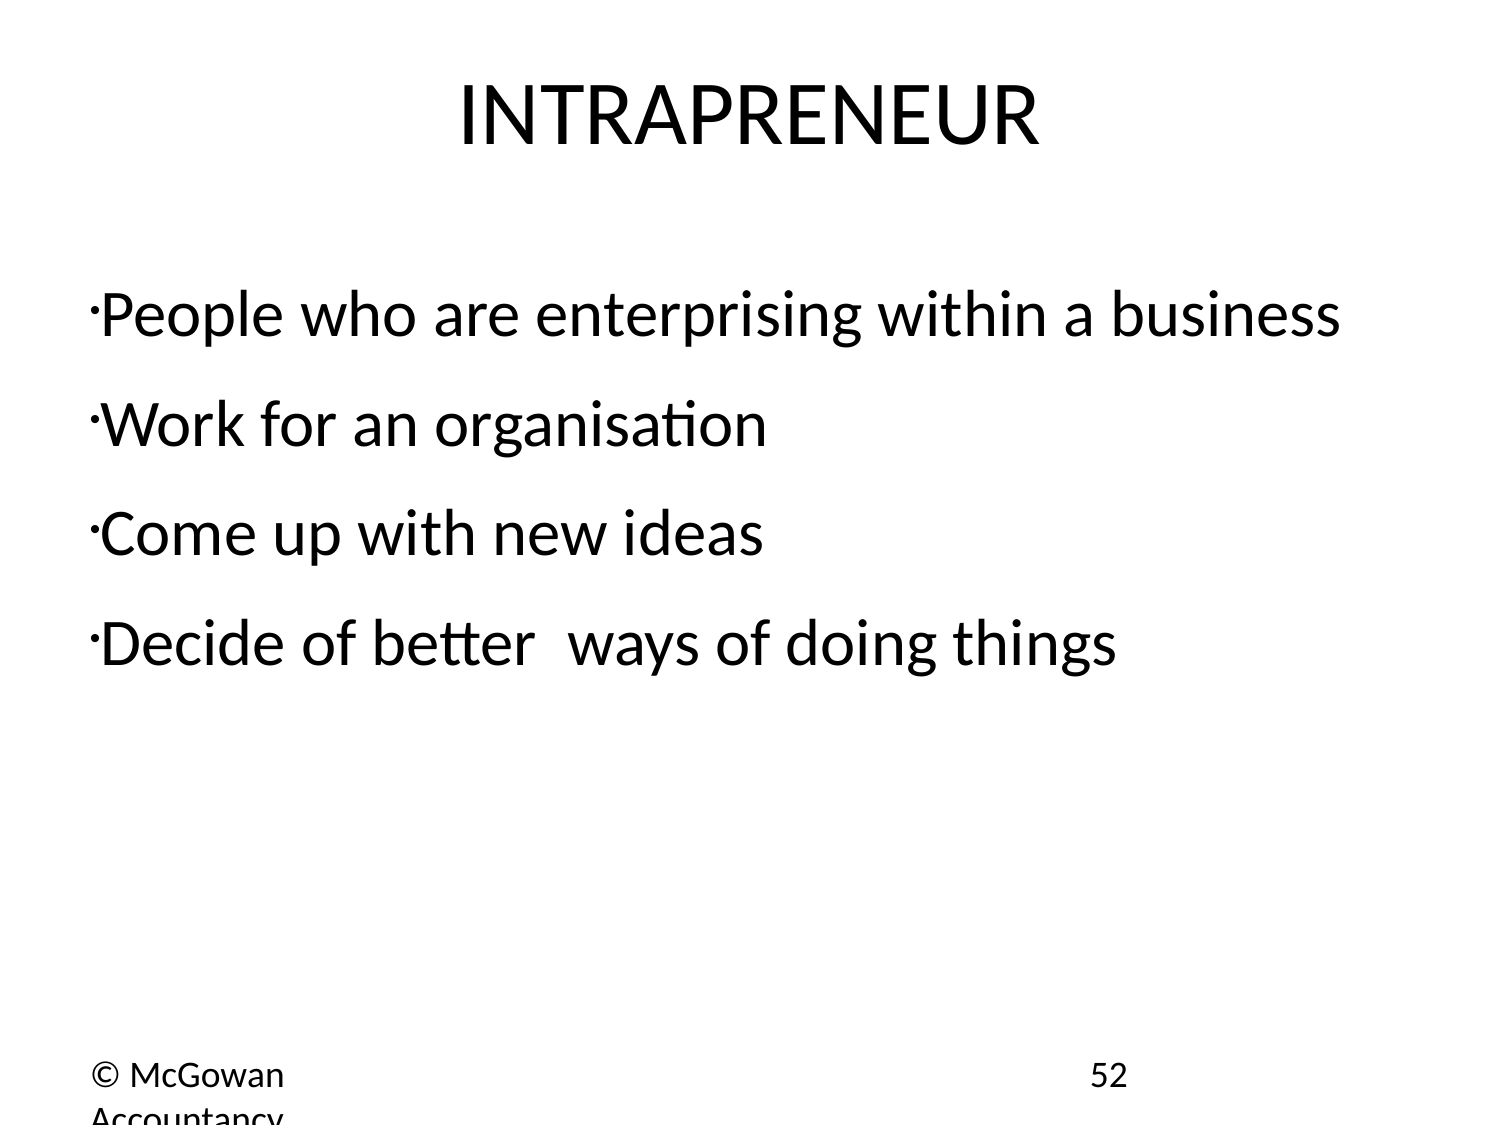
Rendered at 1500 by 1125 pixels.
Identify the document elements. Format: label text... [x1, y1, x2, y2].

text_box [1074, 1042, 1425, 1103]
list People who are enterprising within a business Work for an organisation Come up with new ideas Decide of better ways of doing things [75, 262, 1425, 1005]
text_box © McGowan Accountancy Services [75, 1042, 425, 1103]
title INTRAPRENEUR [75, 45, 1425, 233]
